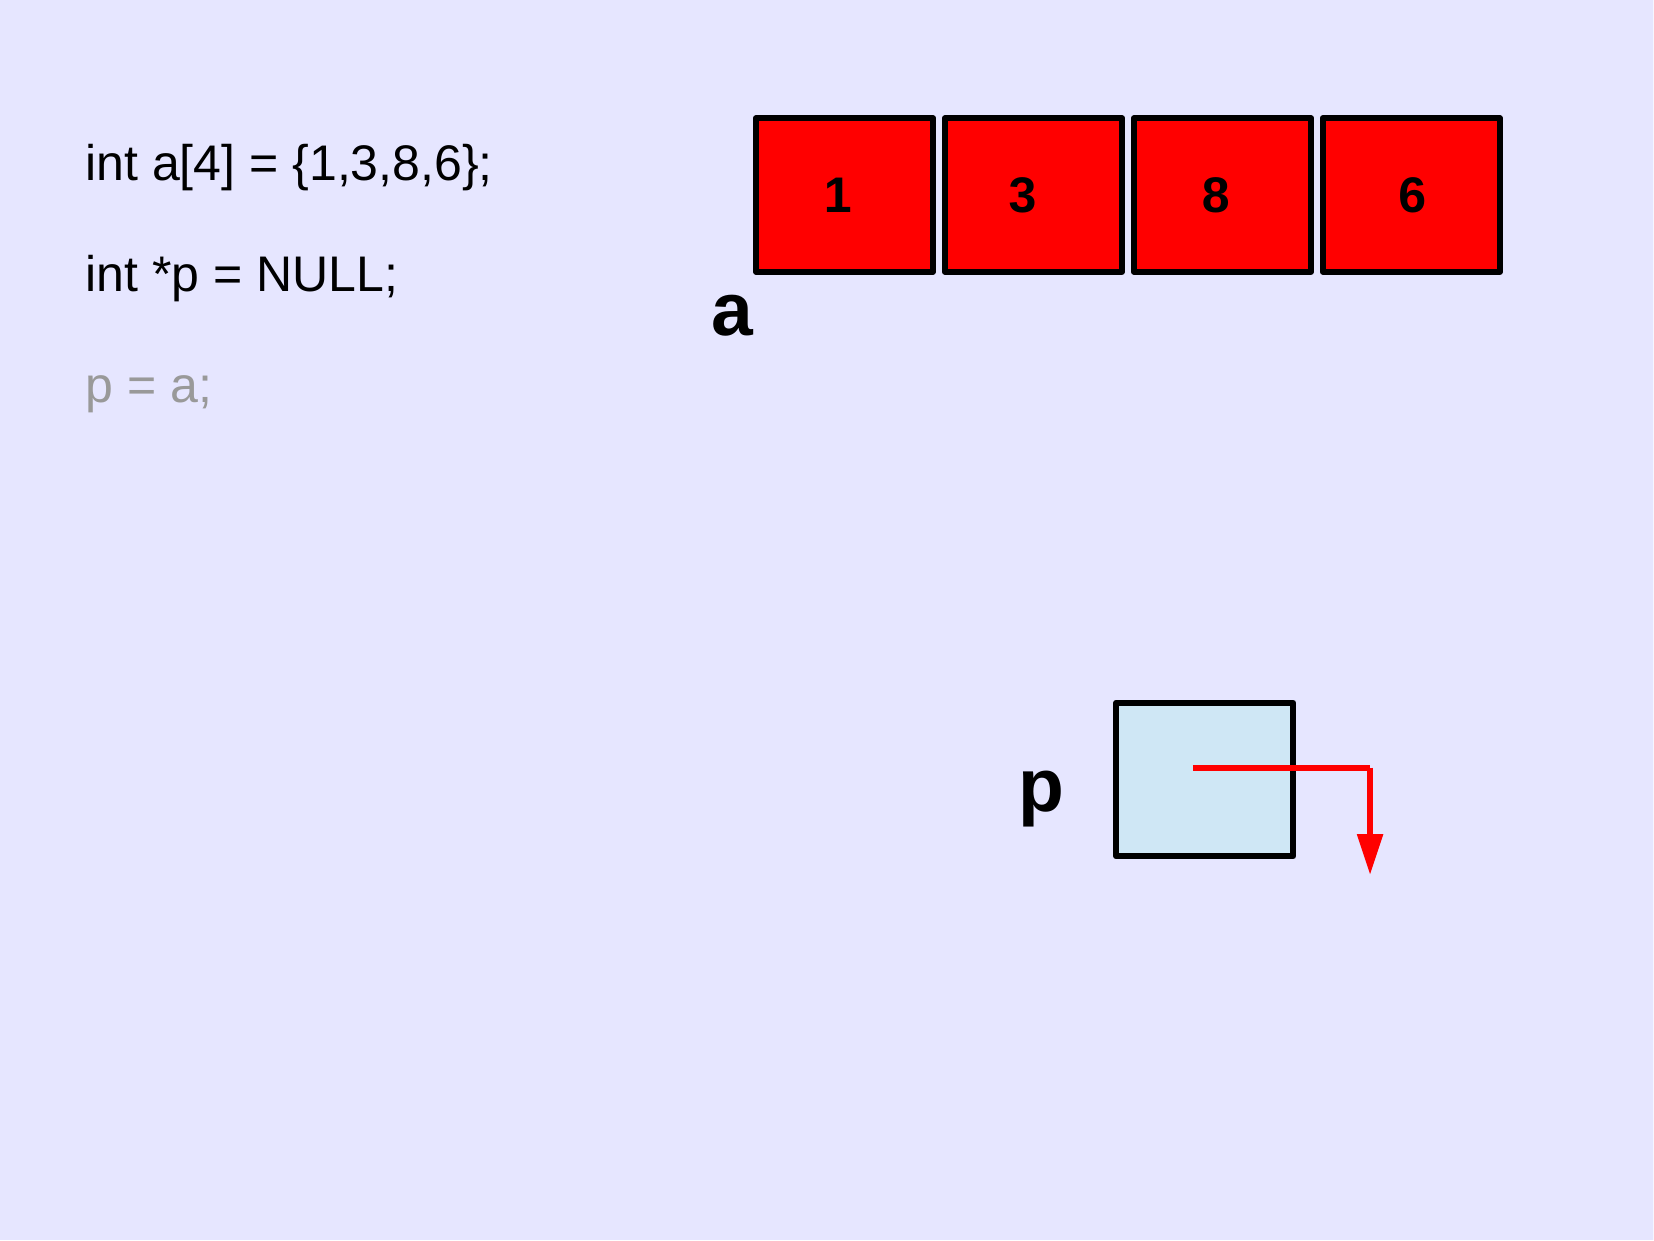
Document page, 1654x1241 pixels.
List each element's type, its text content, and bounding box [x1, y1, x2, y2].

text_box [1116, 702, 1294, 765]
text_box 3 [993, 159, 1052, 231]
text_box 8 [1187, 159, 1245, 233]
text_box 1 [809, 159, 867, 231]
text_box [944, 118, 1123, 272]
text_box [1322, 118, 1501, 272]
text_box [1133, 118, 1312, 272]
text_box int a[4] = {1,3,8,6}; int *p = NULL; p = a; [70, 127, 721, 421]
text_box a [696, 259, 756, 359]
text_box 6 [1383, 159, 1441, 231]
text_box [755, 118, 934, 272]
text_box p [1003, 736, 1193, 835]
text_box [1116, 771, 1294, 857]
